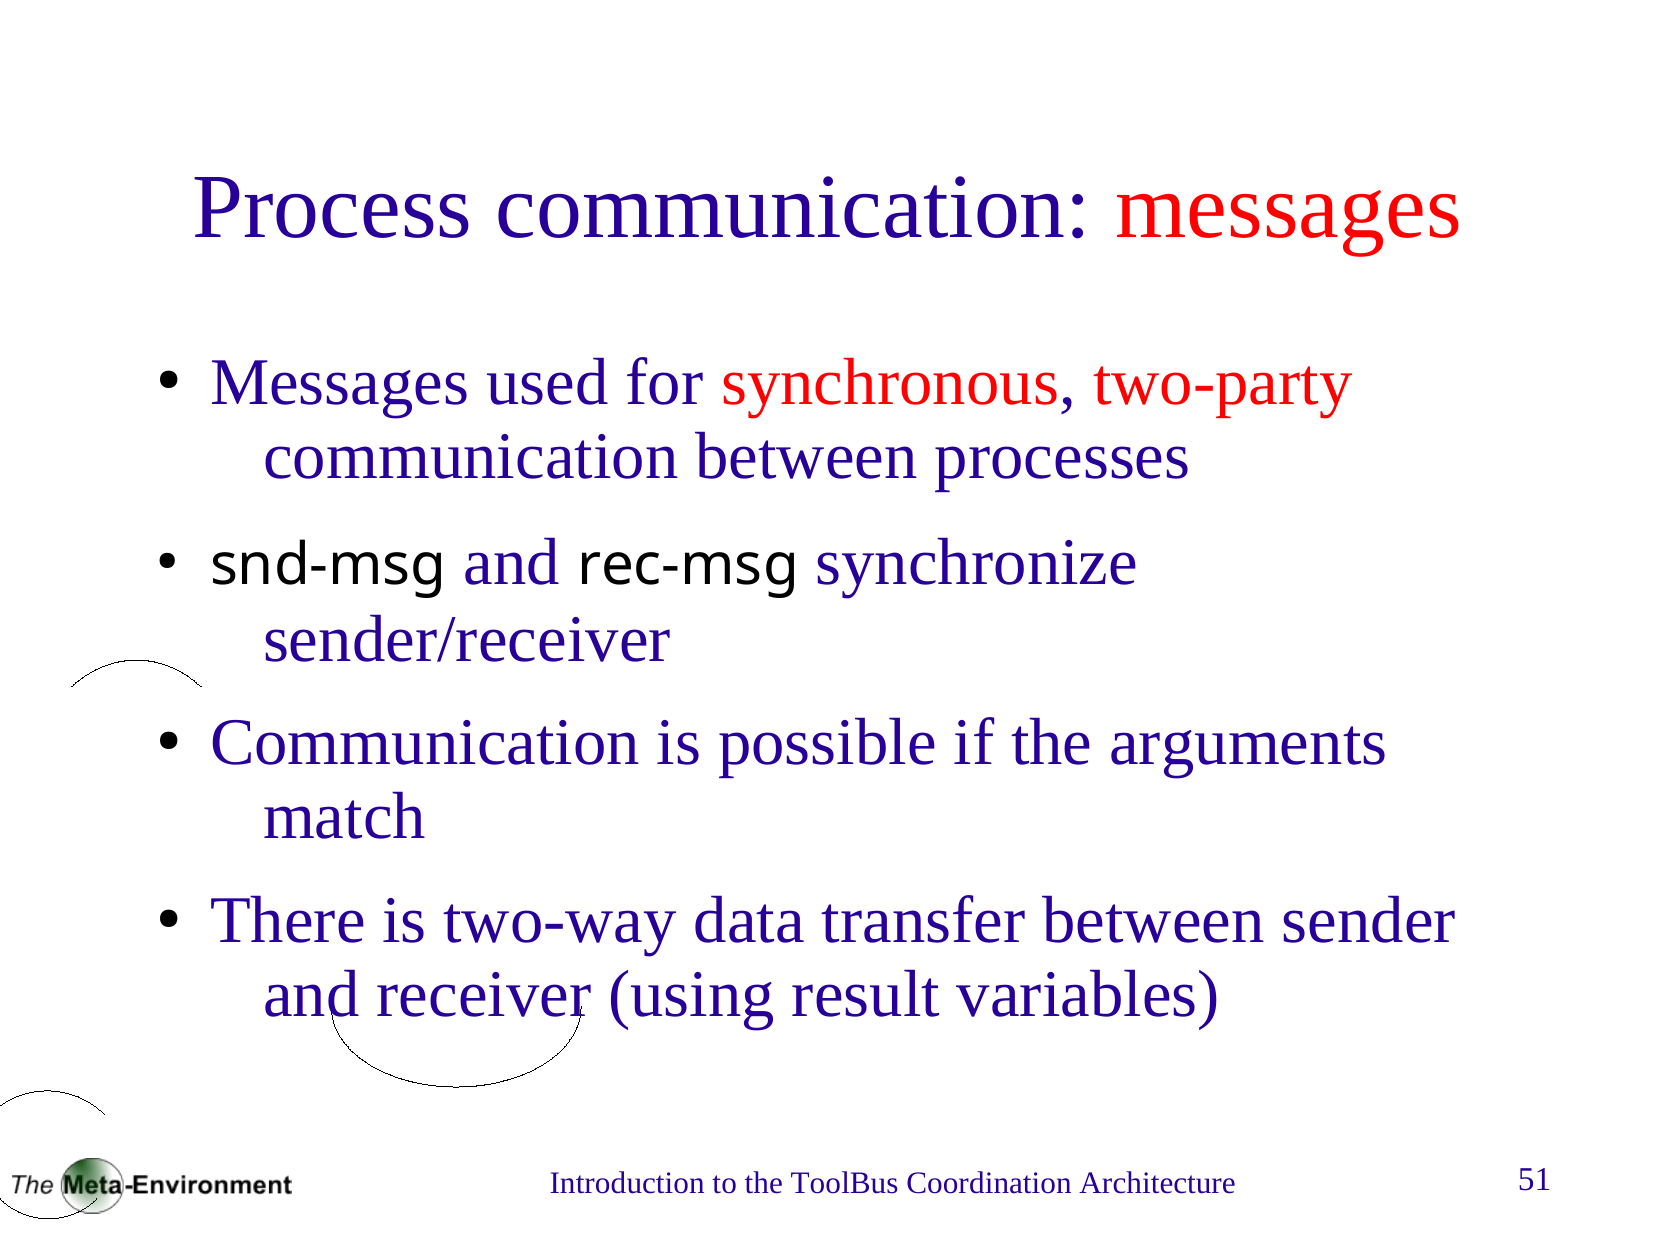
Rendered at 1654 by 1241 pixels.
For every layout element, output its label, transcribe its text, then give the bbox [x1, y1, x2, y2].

title Process communication: messages [121, 102, 1534, 311]
list Messages used for synchronous, two-party communication between processes snd-msg and rec-msg synchronize sender/receiver Communication is possible if the arguments match There is two-way data transfer between sender and receiver (using result variables) [121, 344, 1534, 1127]
picture [12, 1158, 292, 1214]
